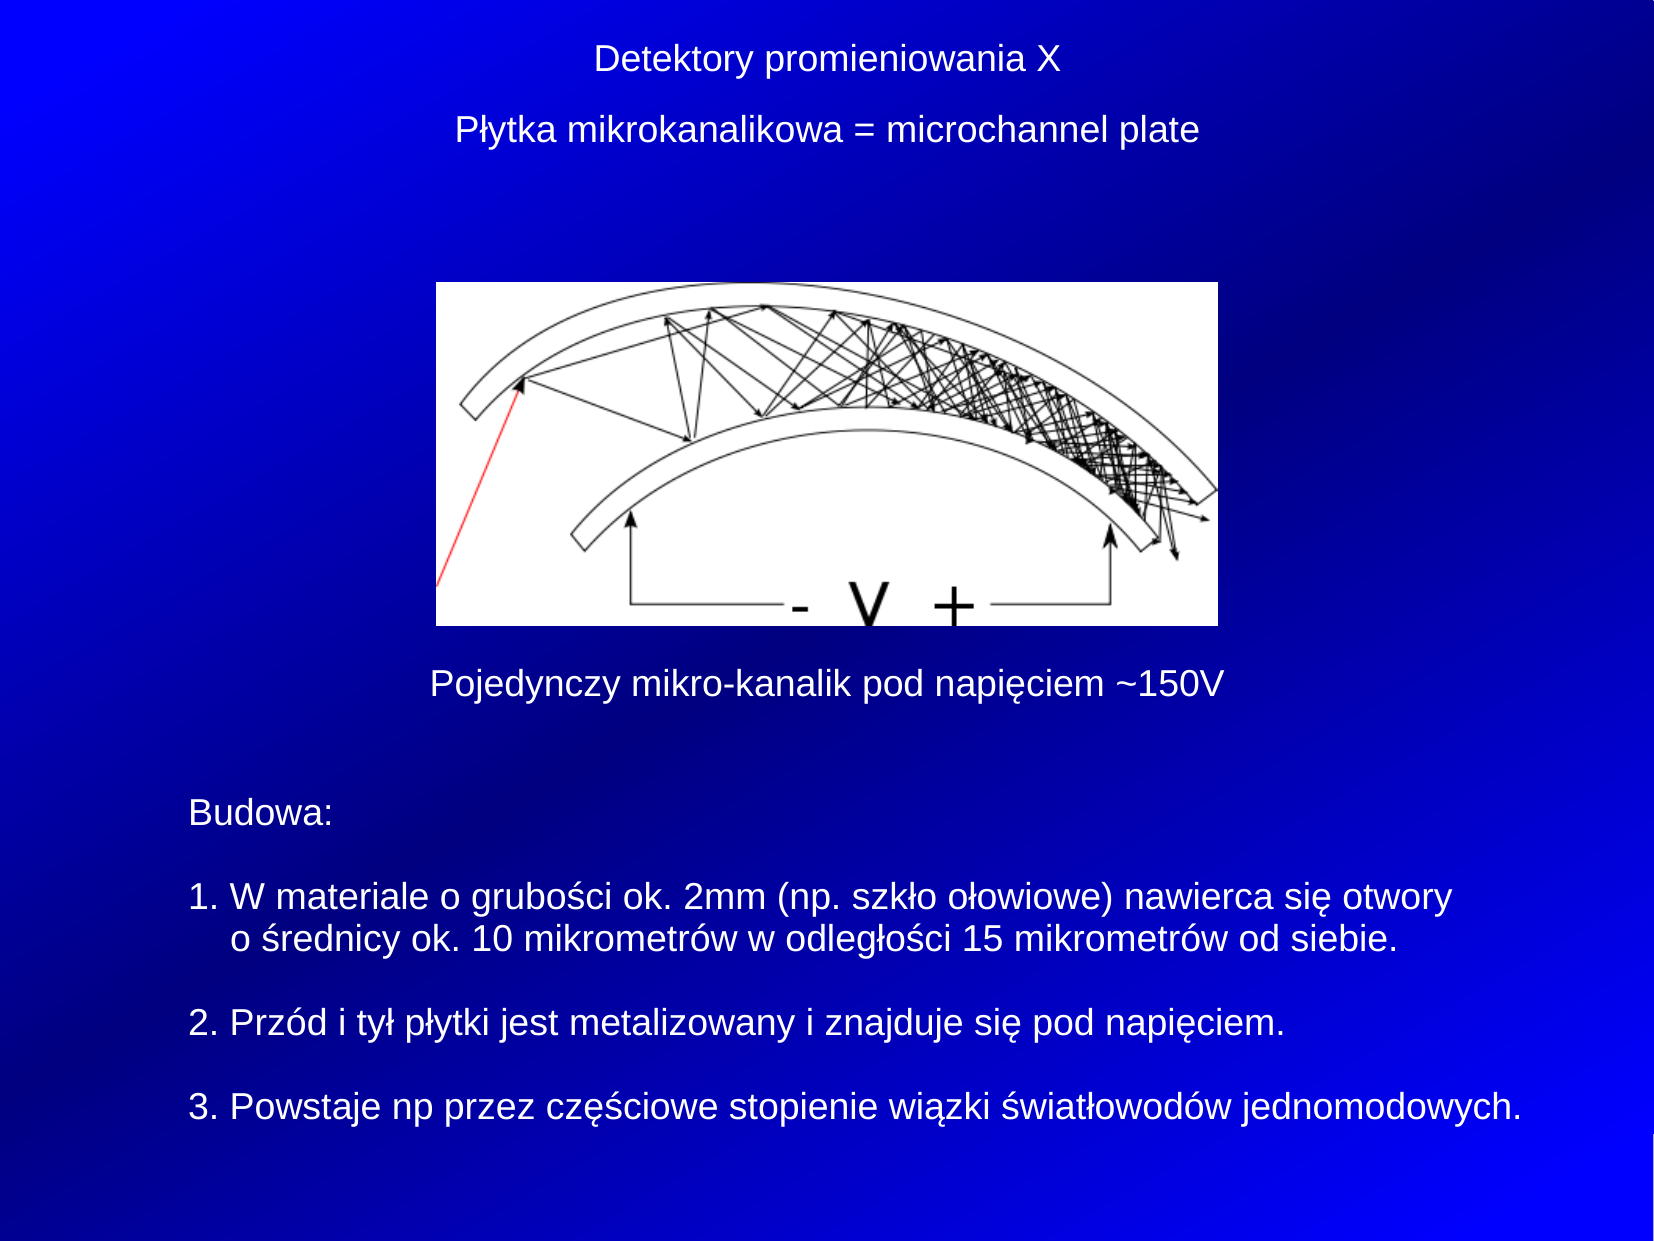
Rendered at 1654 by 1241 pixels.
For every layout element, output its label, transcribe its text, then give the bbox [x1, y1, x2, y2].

text_box Pojedynczy mikro-kanalik pod napięciem ~150V [414, 655, 1240, 713]
text_box Płytka mikrokanalikowa = microchannel plate [439, 100, 1216, 158]
text_box Budowa: 1. W materiale o grubości ok. 2mm (np. szkło ołowiowe) nawierca się otwory o średnicy ok. 10 mikrometrów w odległości 15 mikrometrów od siebie. 2. Przód i tył płytki jest metalizowany i znajduje się pod napięciem. 3. Powstaje np przez częściowe stopienie wiązki światłowodów jednomodowych. [173, 783, 1538, 1135]
text_box Detektory promieniowania X [578, 29, 1077, 87]
picture [436, 282, 1218, 626]
